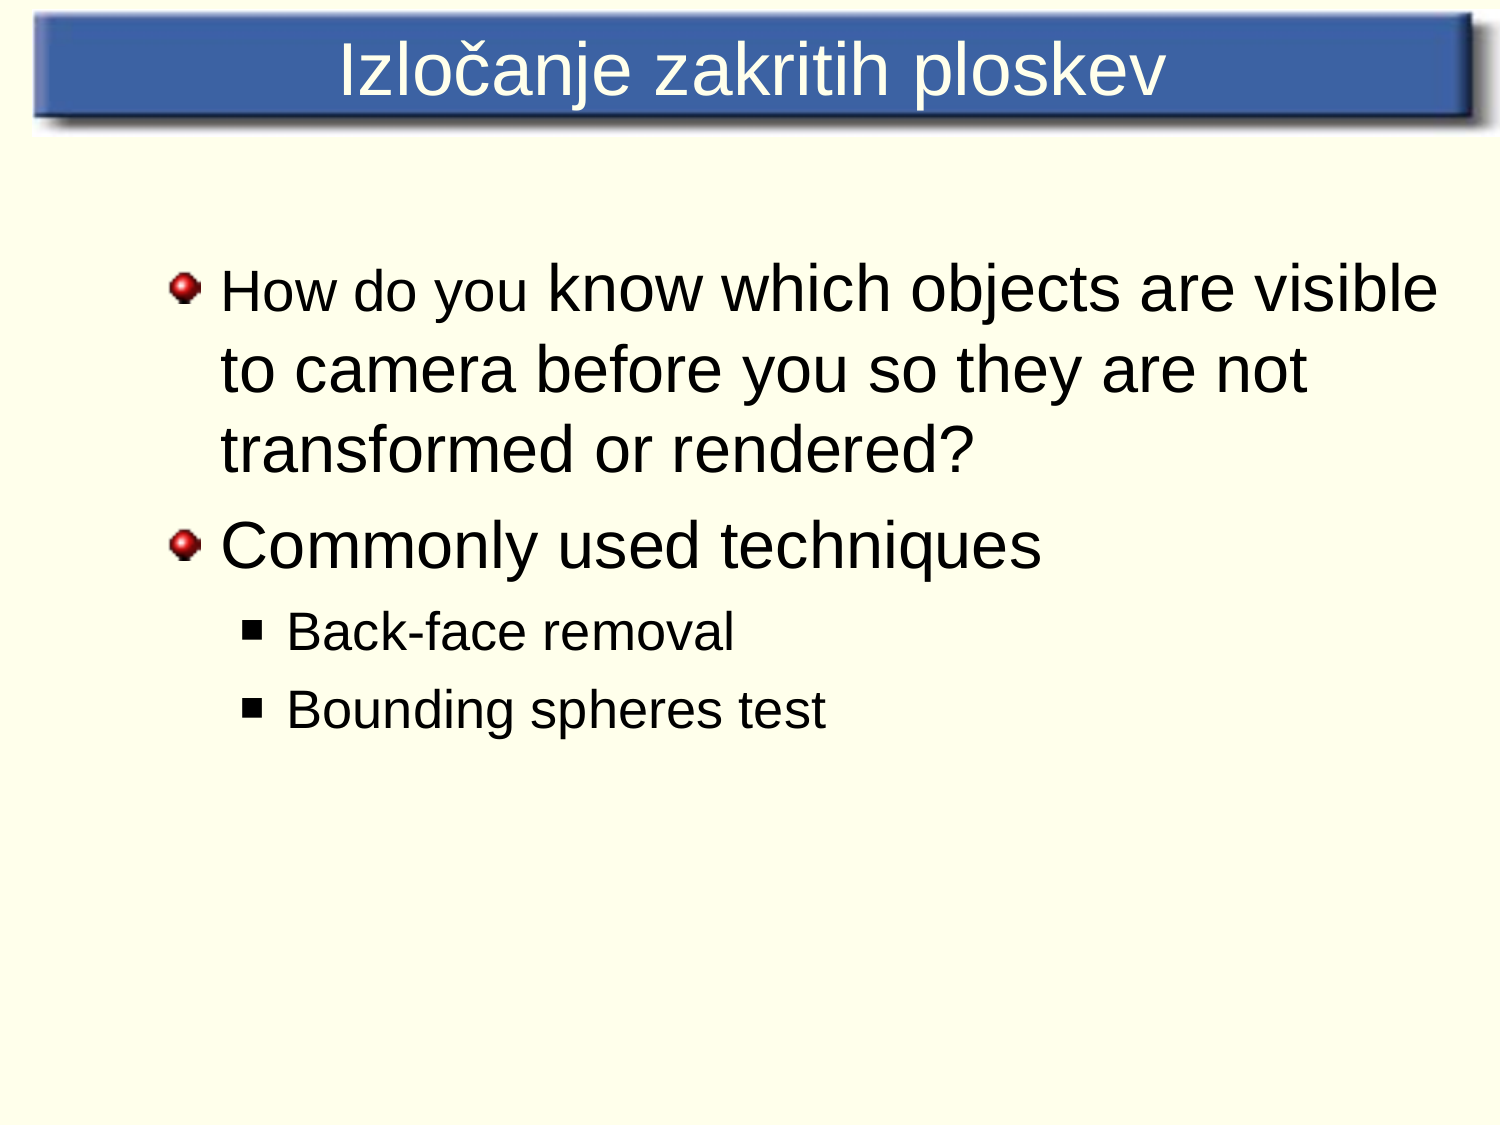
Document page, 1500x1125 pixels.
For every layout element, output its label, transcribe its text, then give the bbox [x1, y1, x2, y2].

title Izločanje zakritih ploskev [96, 6, 1409, 120]
picture [32, 9, 1500, 137]
list How do you know which objects are visible to camera before you so they are not transformed or rendered? Commonly used techniques Back-face removal Bounding spheres test [149, 237, 1463, 1038]
